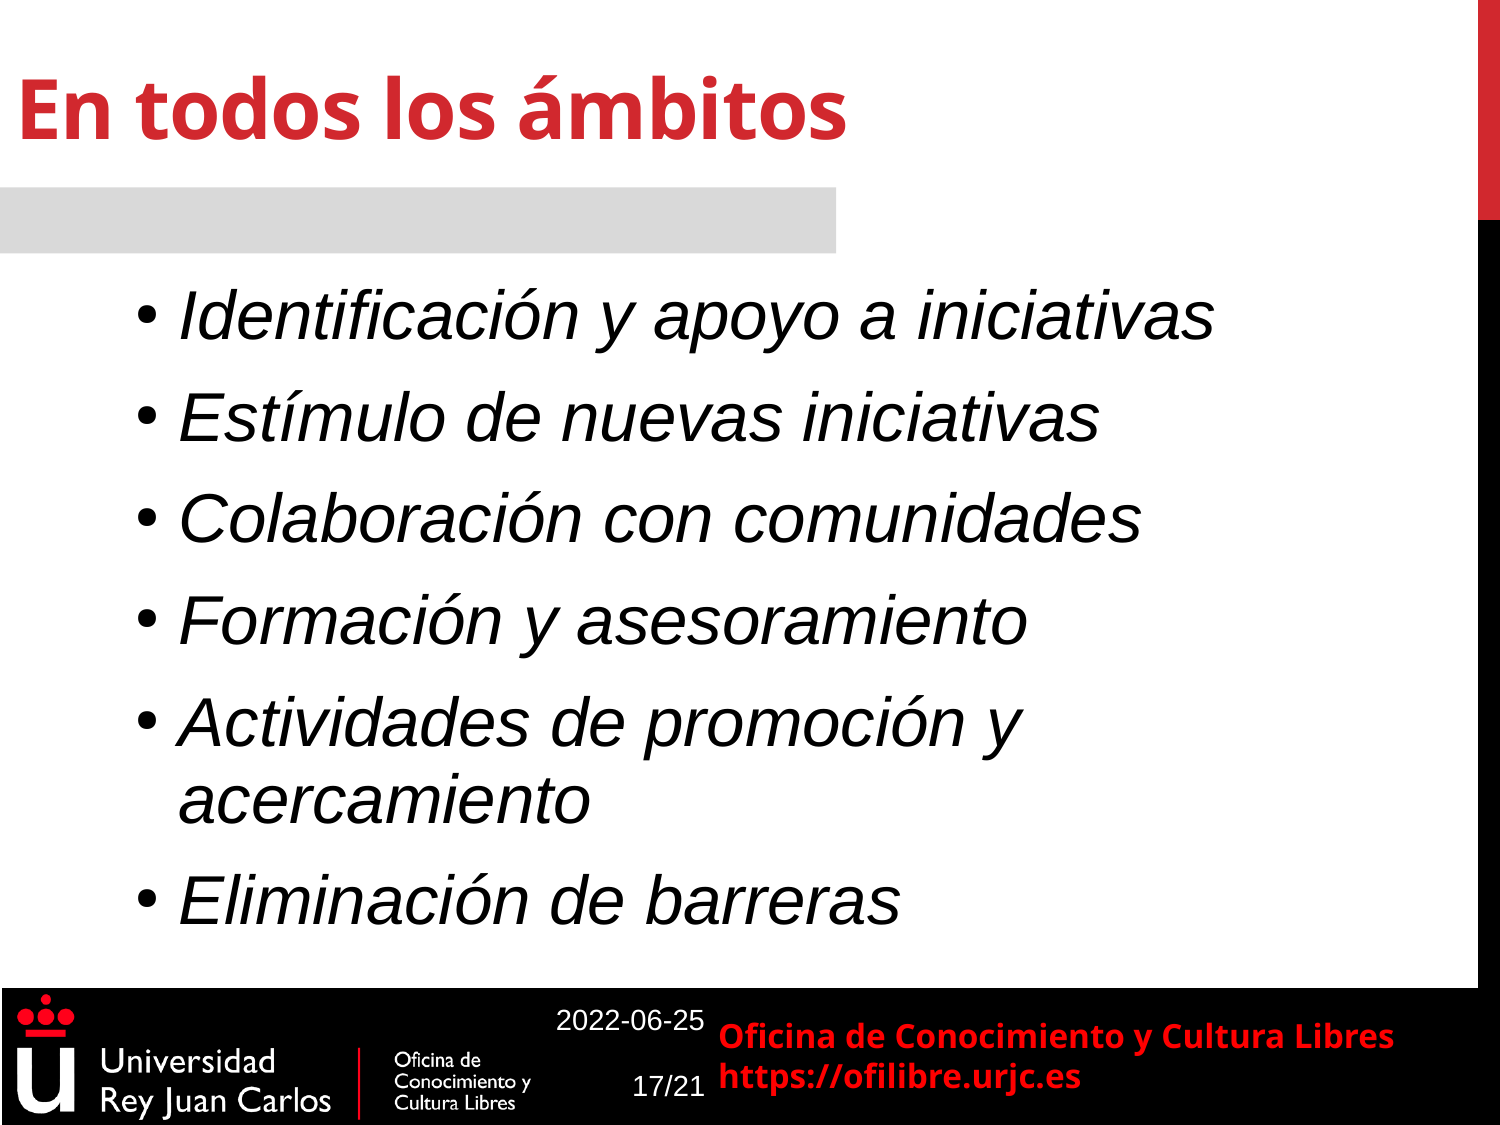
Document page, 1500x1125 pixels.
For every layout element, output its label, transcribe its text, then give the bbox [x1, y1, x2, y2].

text_box En todos los ámbitos [0, 24, 1326, 172]
list Identificación y apoyo a iniciativas Estímulo de nuevas iniciativas Colaboración con comunidades Formación y asesoramiento Actividades de promoción y acercamiento Eliminación de barreras [105, 270, 1351, 961]
title [75, 7, 1425, 196]
picture [17, 994, 531, 1120]
